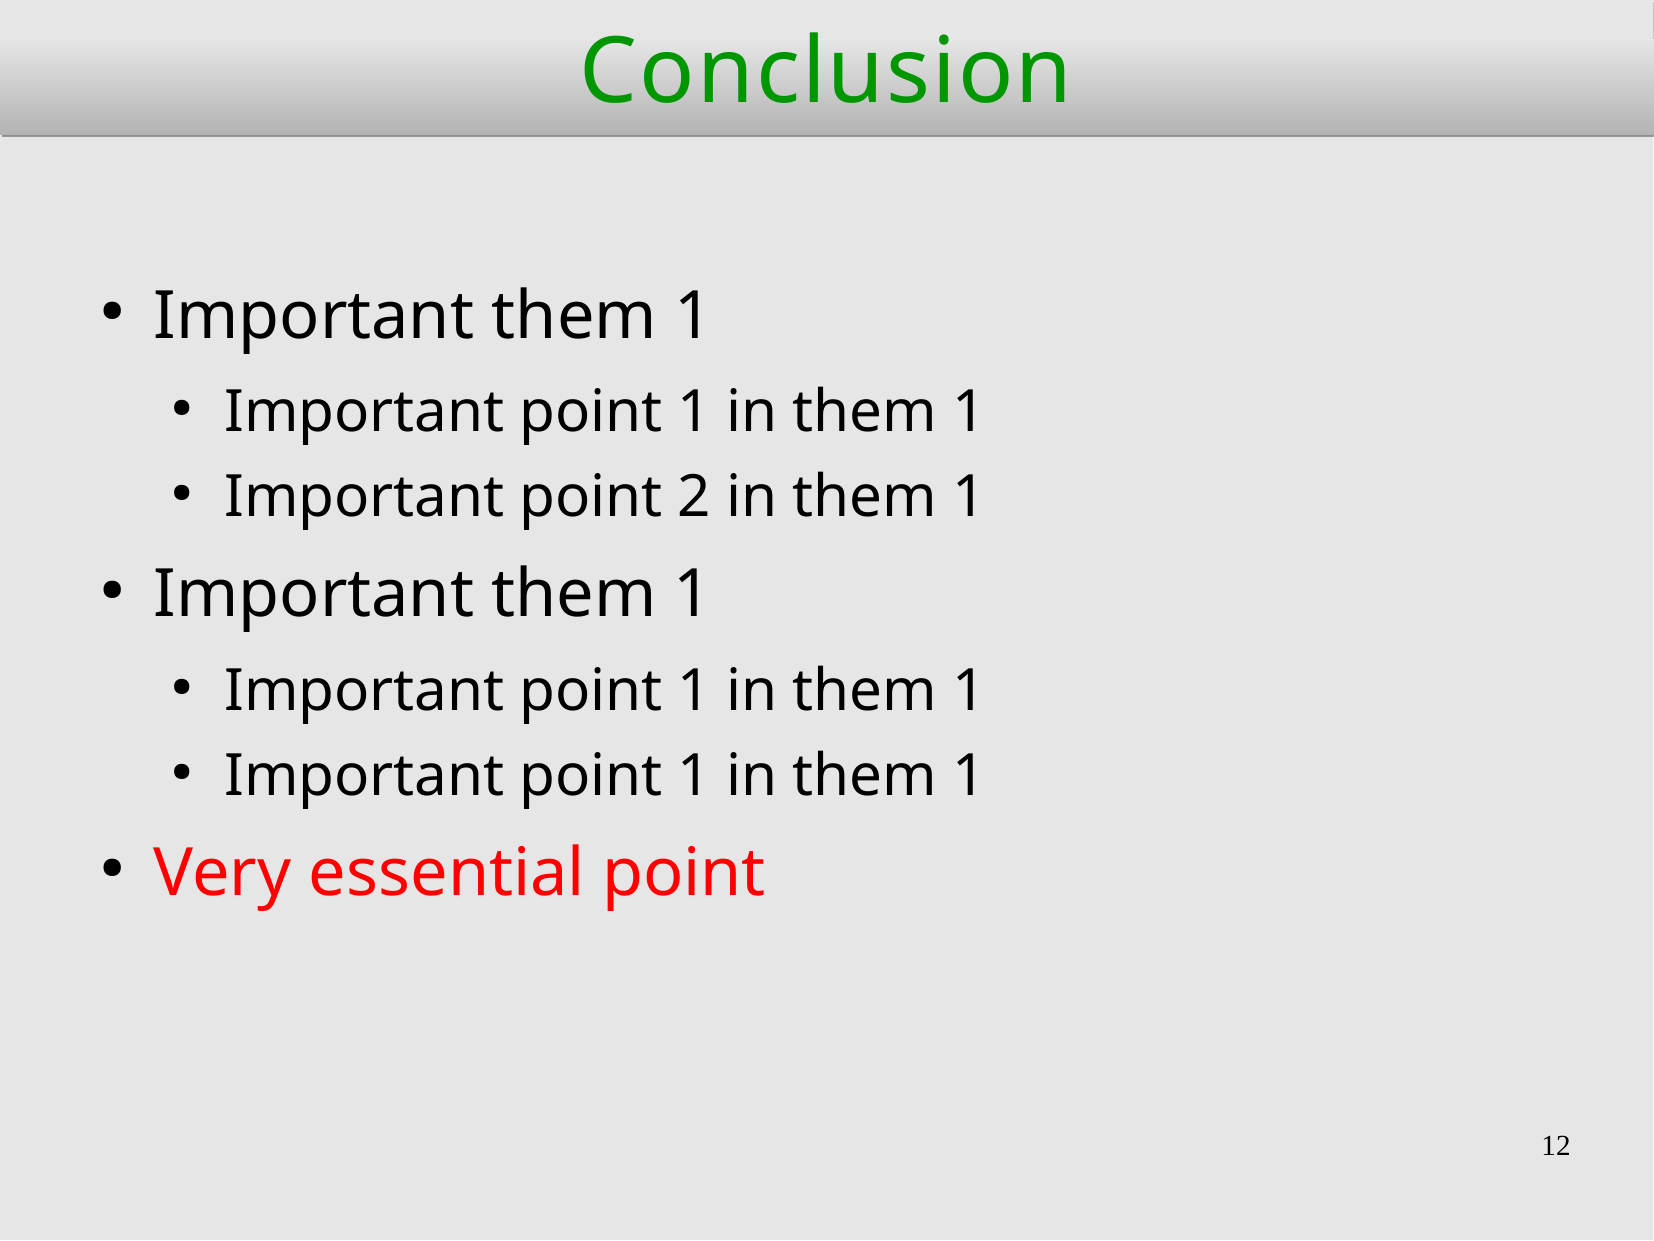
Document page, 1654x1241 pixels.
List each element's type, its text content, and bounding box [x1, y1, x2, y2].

list Important them 1 Important point 1 in them 1 Important point 2 in them 1 Important them 1 Important point 1 in them 1 Important point 1 in them 1 Very essential point [82, 266, 1571, 1159]
text_box Conclusion [0, 0, 1654, 135]
